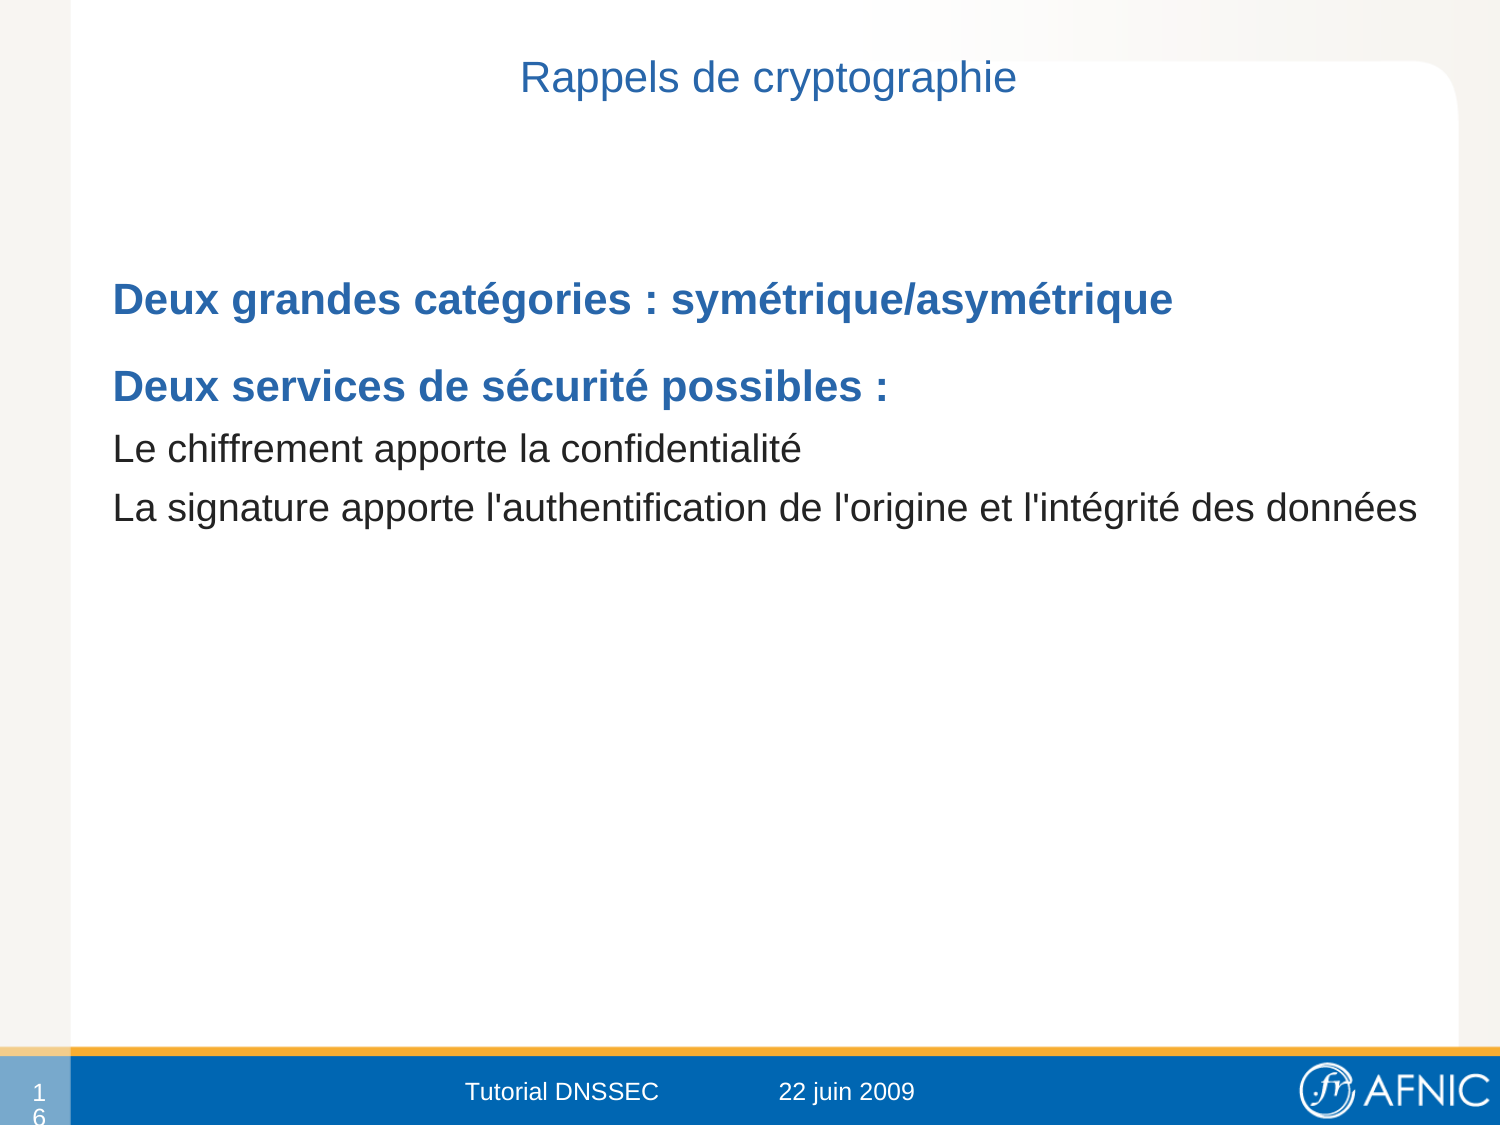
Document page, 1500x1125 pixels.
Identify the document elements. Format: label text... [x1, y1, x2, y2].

list Deux grandes catégories : symétrique/asymétrique Deux services de sécurité possibles : Le chiffrement apporte la confidentialité La signature apporte l'authentification de l'origine et l'intégrité des données [112, 266, 1426, 994]
picture [0, 0, 1500, 1125]
picture [36, 1117, 43, 1124]
title Rappels de cryptographie [112, 12, 1426, 138]
